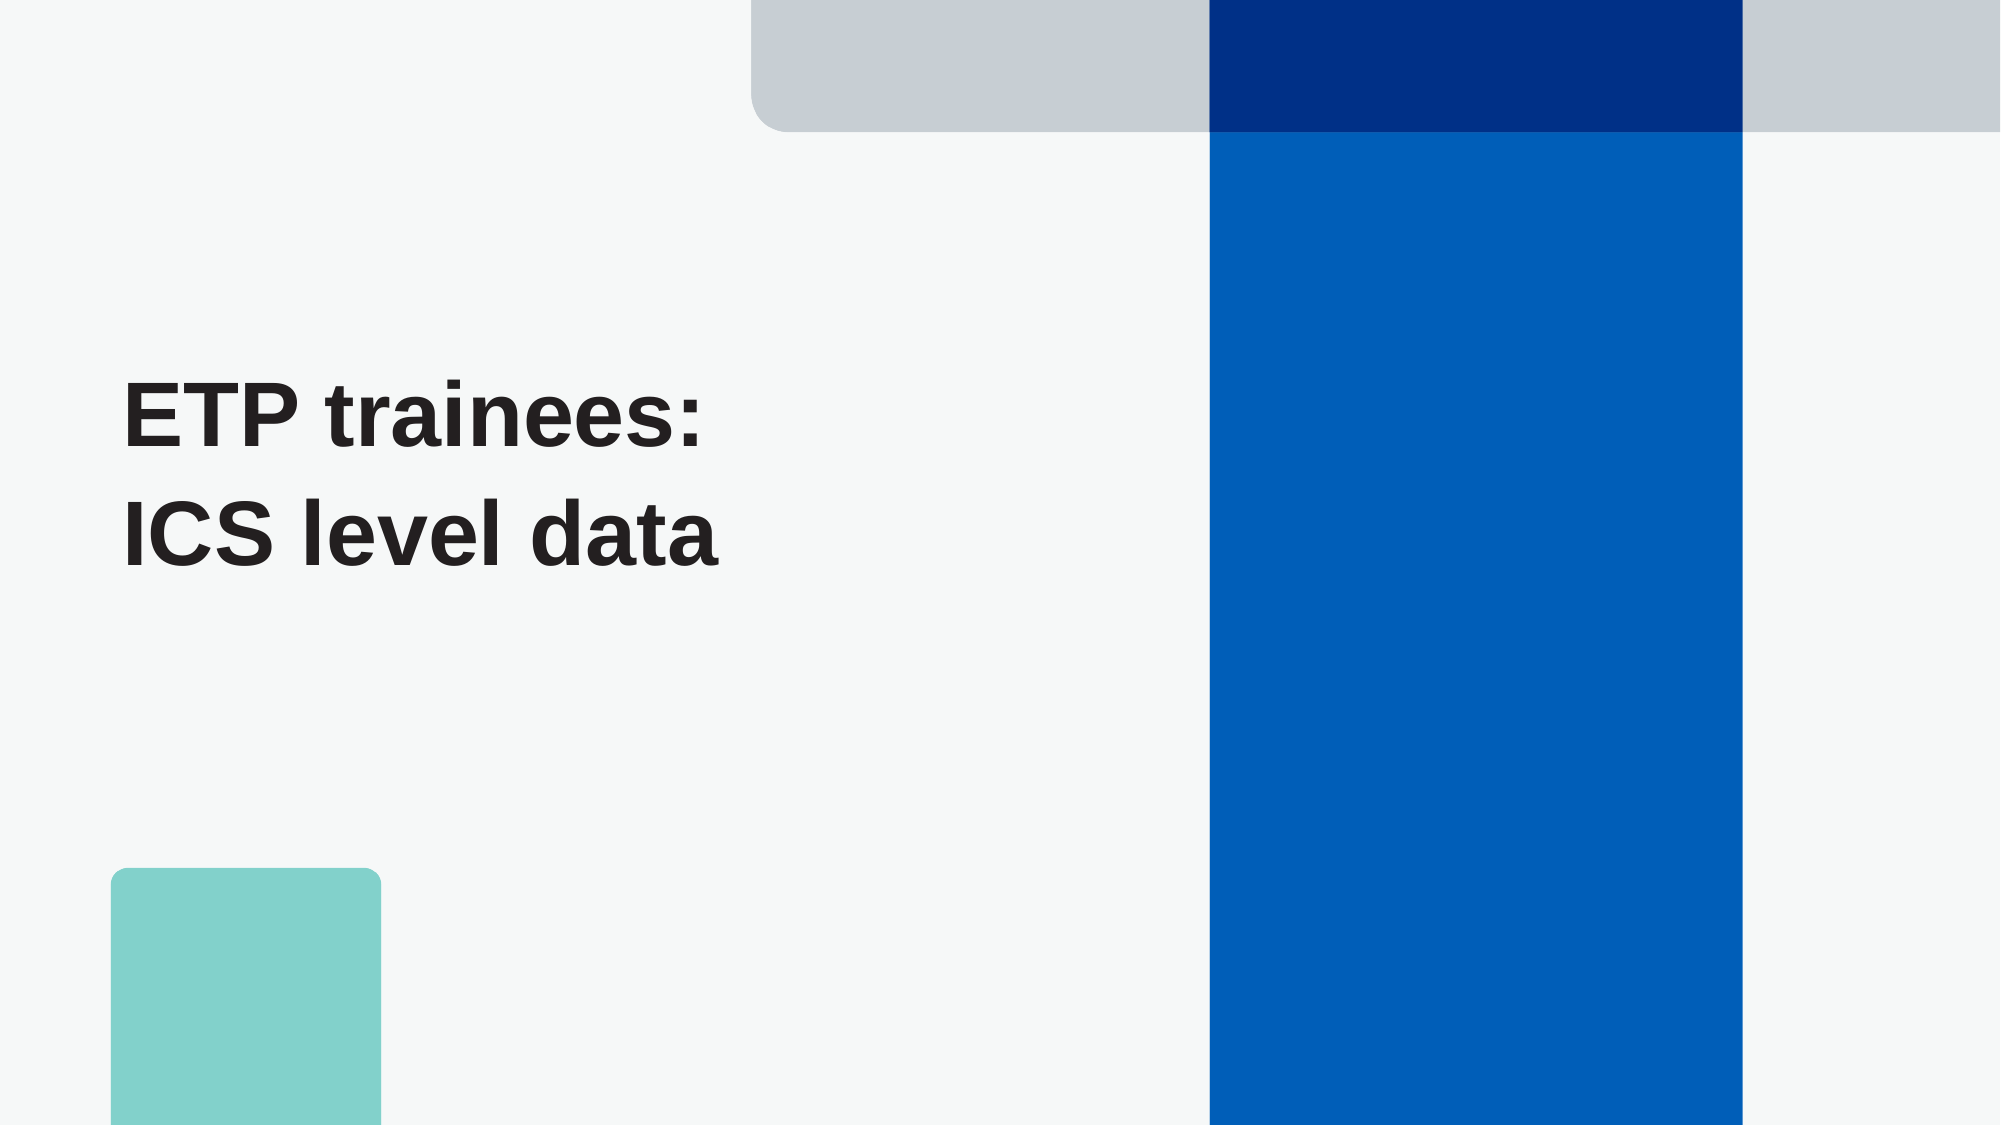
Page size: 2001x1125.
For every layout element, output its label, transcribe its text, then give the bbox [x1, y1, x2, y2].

title ETP trainees: ICS level data [122, 355, 1188, 573]
